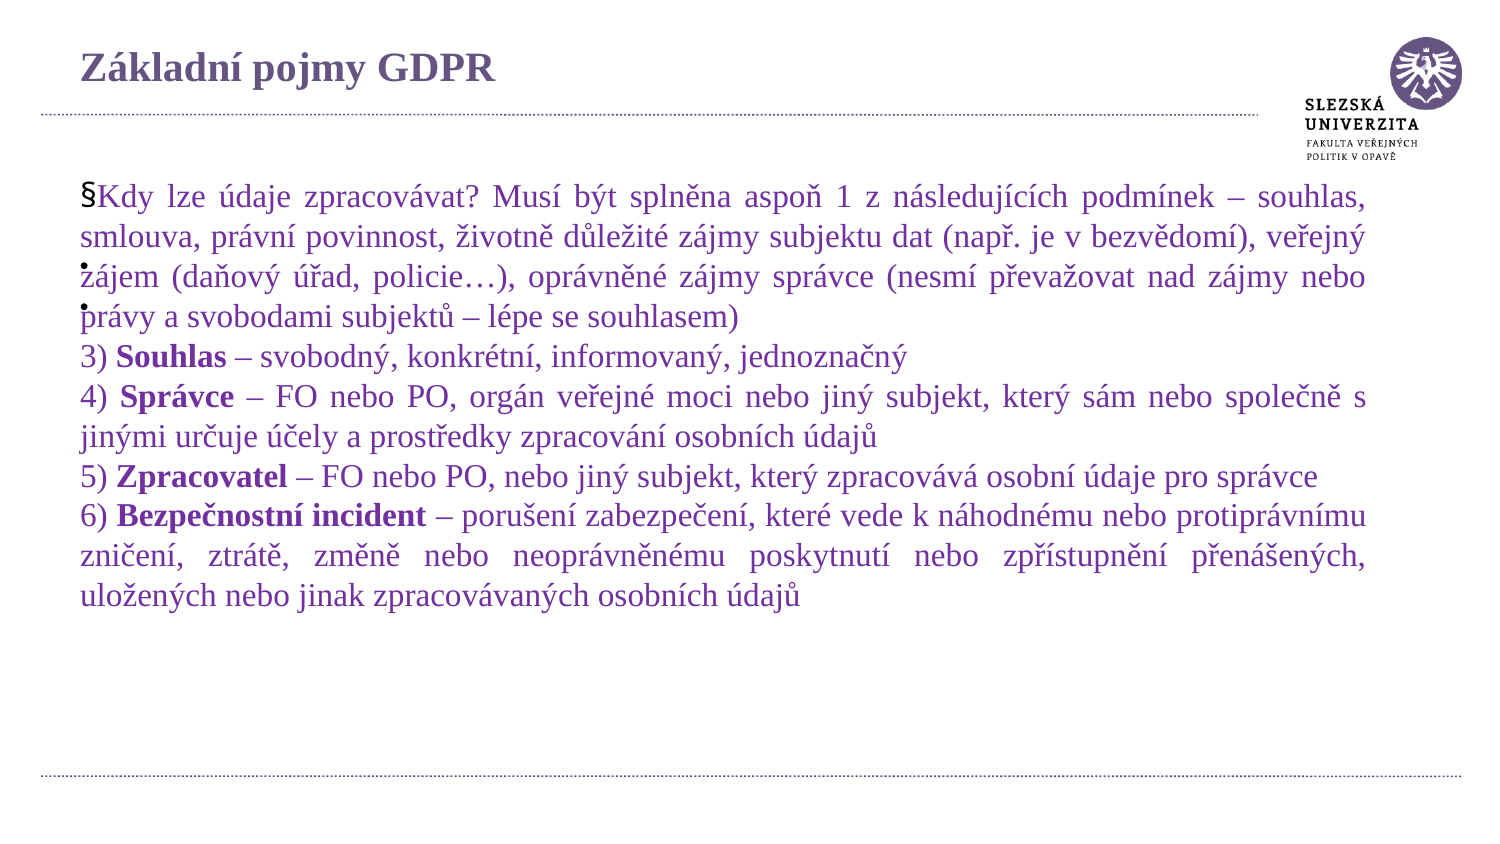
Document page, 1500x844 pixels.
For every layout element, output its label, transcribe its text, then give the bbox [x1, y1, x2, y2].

title Základní pojmy GDPR [64, 32, 1070, 116]
text_box Kdy lze údaje zpracovávat? Musí být splněna aspoň 1 z následujících podmínek – souhlas, smlouva, právní povinnost, životně důležité zájmy subjektu dat (např. je v bezvědomí), veřejný zájem (daňový úřad, policie…), oprávněné zájmy správce (nesmí převažovat nad zájmy nebo právy a svobodami subjektů – lépe se souhlasem) 3) Souhlas – svobodný, konkrétní, informovaný, jednoznačný 4) Správce – FO nebo PO, orgán veřejné moci nebo jiný subjekt, který sám nebo společně s jinými určuje účely a prostředky zpracování osobních údajů 5) Zpracovatel – FO nebo PO, nebo jiný subjekt, který zpracovává osobní údaje pro správce 6) Bezpečnostní incident – porušení zabezpečení, které vede k náhodnému nebo protiprávnímu zničení, ztrátě, změně nebo neoprávněnému poskytnutí nebo zpřístupnění přenášených, uložených nebo jinak zpracovávaných osobních údajů [64, 166, 1391, 667]
